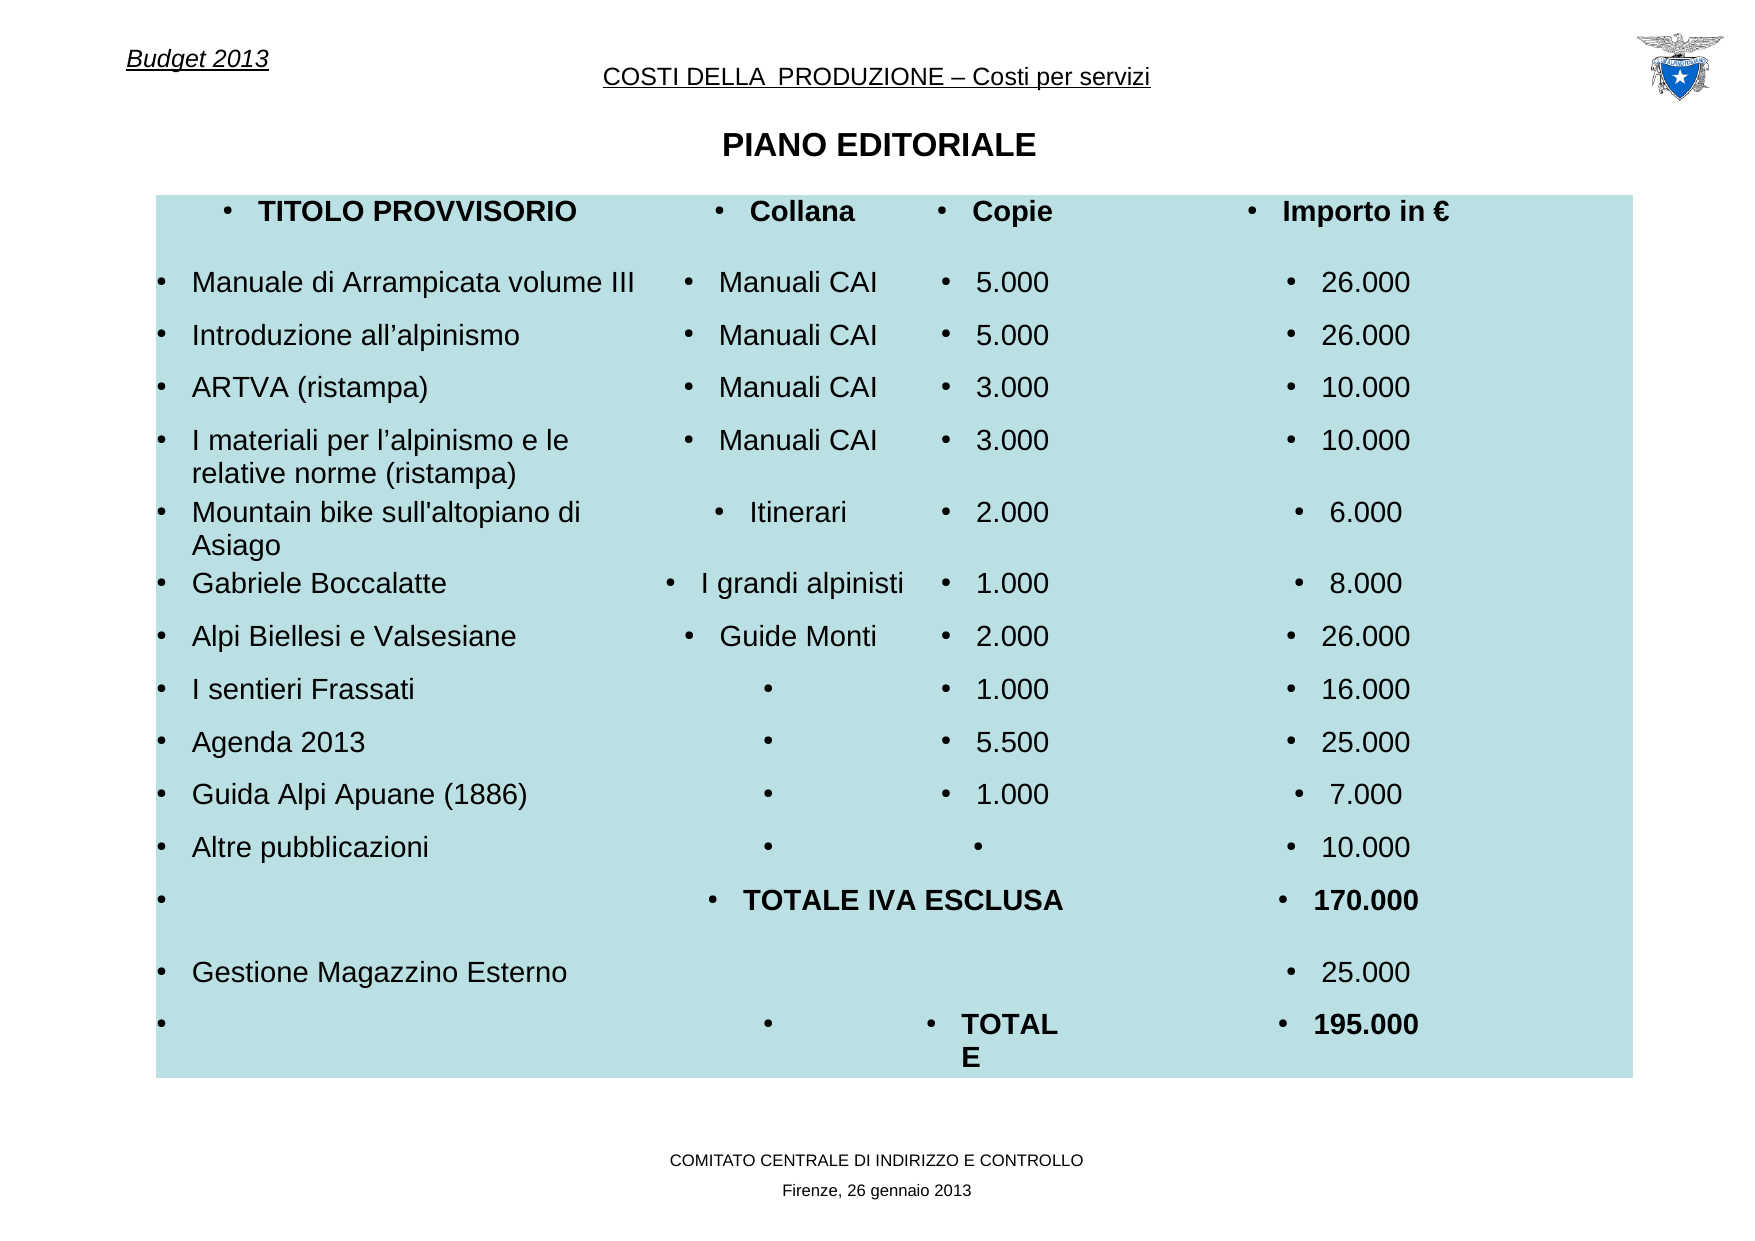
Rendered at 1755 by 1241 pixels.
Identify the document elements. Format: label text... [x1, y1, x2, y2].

table_cell 26.000 [1064, 266, 1633, 319]
table_cell Guida Alpi Apuane (1886) [156, 778, 644, 831]
table_cell 26.000 [1064, 620, 1633, 673]
table_header Copie [926, 195, 1064, 266]
table_cell I sentieri Frassati [156, 673, 644, 726]
table_cell Agenda 2013 [156, 726, 644, 778]
table_cell 3.000 [926, 371, 1064, 424]
table_cell 195.000 [1064, 1008, 1633, 1078]
table_cell Manuali CAI [644, 424, 926, 496]
table_cell 5.500 [926, 726, 1064, 778]
table_cell 8.000 [1064, 567, 1633, 620]
table_cell [644, 726, 926, 778]
table_cell Guide Monti [644, 620, 926, 673]
table_header TITOLO PROVVISORIO [156, 195, 644, 266]
table_cell [156, 1008, 644, 1078]
table_cell [156, 884, 644, 956]
table_cell [644, 1008, 926, 1078]
table_cell 25.000 [1064, 956, 1633, 1008]
table_cell TOTALE IVA ESCLUSA [644, 884, 1064, 956]
table_cell 7.000 [1064, 778, 1633, 831]
table_cell 5.000 [926, 319, 1064, 371]
table_cell Altre pubblicazioni [156, 831, 644, 884]
table_cell 170.000 [1064, 884, 1633, 956]
text_box COSTI DELLA PRODUZIONE – Costi per servizi [292, 53, 1462, 98]
table_cell 2.000 [926, 620, 1064, 673]
table_cell 10.000 [1064, 831, 1633, 884]
table_cell Manuali CAI [644, 266, 926, 319]
table_cell I grandi alpinisti [644, 567, 926, 620]
table_cell Manuale di Arrampicata volume III [156, 266, 644, 319]
table_cell 25.000 [1064, 726, 1633, 778]
table_cell 3.000 [926, 424, 1064, 496]
table_cell 6.000 [1064, 496, 1633, 567]
table_cell Introduzione all’alpinismo [156, 319, 644, 371]
text_box Budget 2013 [50, 35, 346, 82]
table_header Importo in € [1064, 195, 1633, 266]
table_cell 1.000 [926, 778, 1064, 831]
table_cell Alpi Biellesi e Valsesiane [156, 620, 644, 673]
table_cell Manuali CAI [644, 371, 926, 424]
table_cell Mountain bike sull'altopiano di Asiago [156, 496, 644, 567]
table_cell 5.000 [926, 266, 1064, 319]
table_cell 10.000 [1064, 371, 1633, 424]
table_cell 26.000 [1064, 319, 1633, 371]
table_cell Gabriele Boccalatte [156, 567, 644, 620]
table_cell [644, 831, 926, 884]
table_header Collana [644, 195, 926, 266]
picture [1633, 29, 1728, 108]
table_cell ARTVA (ristampa) [156, 371, 644, 424]
table_cell Gestione Magazzino Esterno [156, 956, 1064, 1008]
text_box COMITATO CENTRALE DI INDIRIZZO E CONTROLLO Firenze, 26 gennaio 2013 [605, 1142, 1149, 1209]
table_cell [926, 831, 1064, 884]
table_cell [644, 778, 926, 831]
table_cell Manuali CAI [644, 319, 926, 371]
table_cell 2.000 [926, 496, 1064, 567]
table_cell [644, 673, 926, 726]
table_cell TOTALE [926, 1008, 1064, 1078]
table_cell 16.000 [1064, 673, 1633, 726]
table_cell 10.000 [1064, 424, 1633, 496]
text_box PIANO EDITORIALE [707, 124, 1053, 171]
table_cell 1.000 [926, 567, 1064, 620]
table_cell Itinerari [644, 496, 926, 567]
table_cell 1.000 [926, 673, 1064, 726]
table_cell I materiali per l’alpinismo e le relative norme (ristampa) [156, 424, 644, 496]
